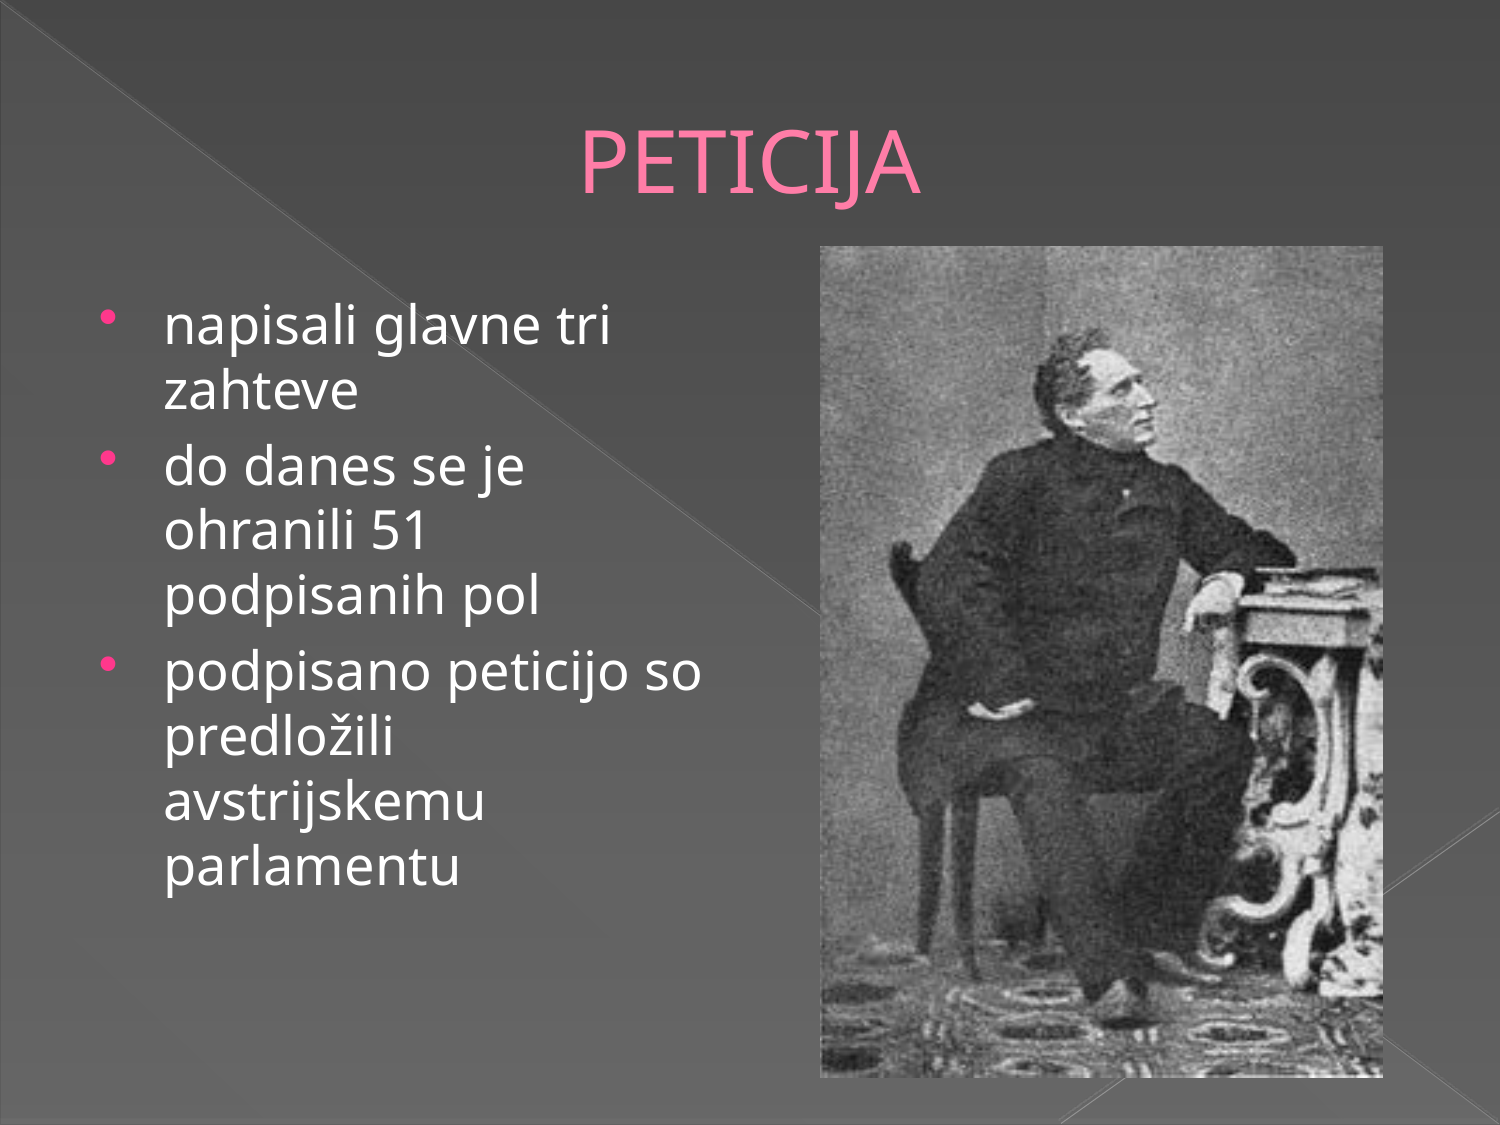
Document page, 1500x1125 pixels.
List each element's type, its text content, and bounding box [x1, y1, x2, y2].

list napisali glavne tri zahteve do danes se je ohranili 51 podpisanih pol podpisano peticijo so predložili avstrijskemu parlamentu [75, 282, 738, 1025]
picture [820, 246, 1383, 1079]
title PETICIJA [75, 43, 1425, 274]
